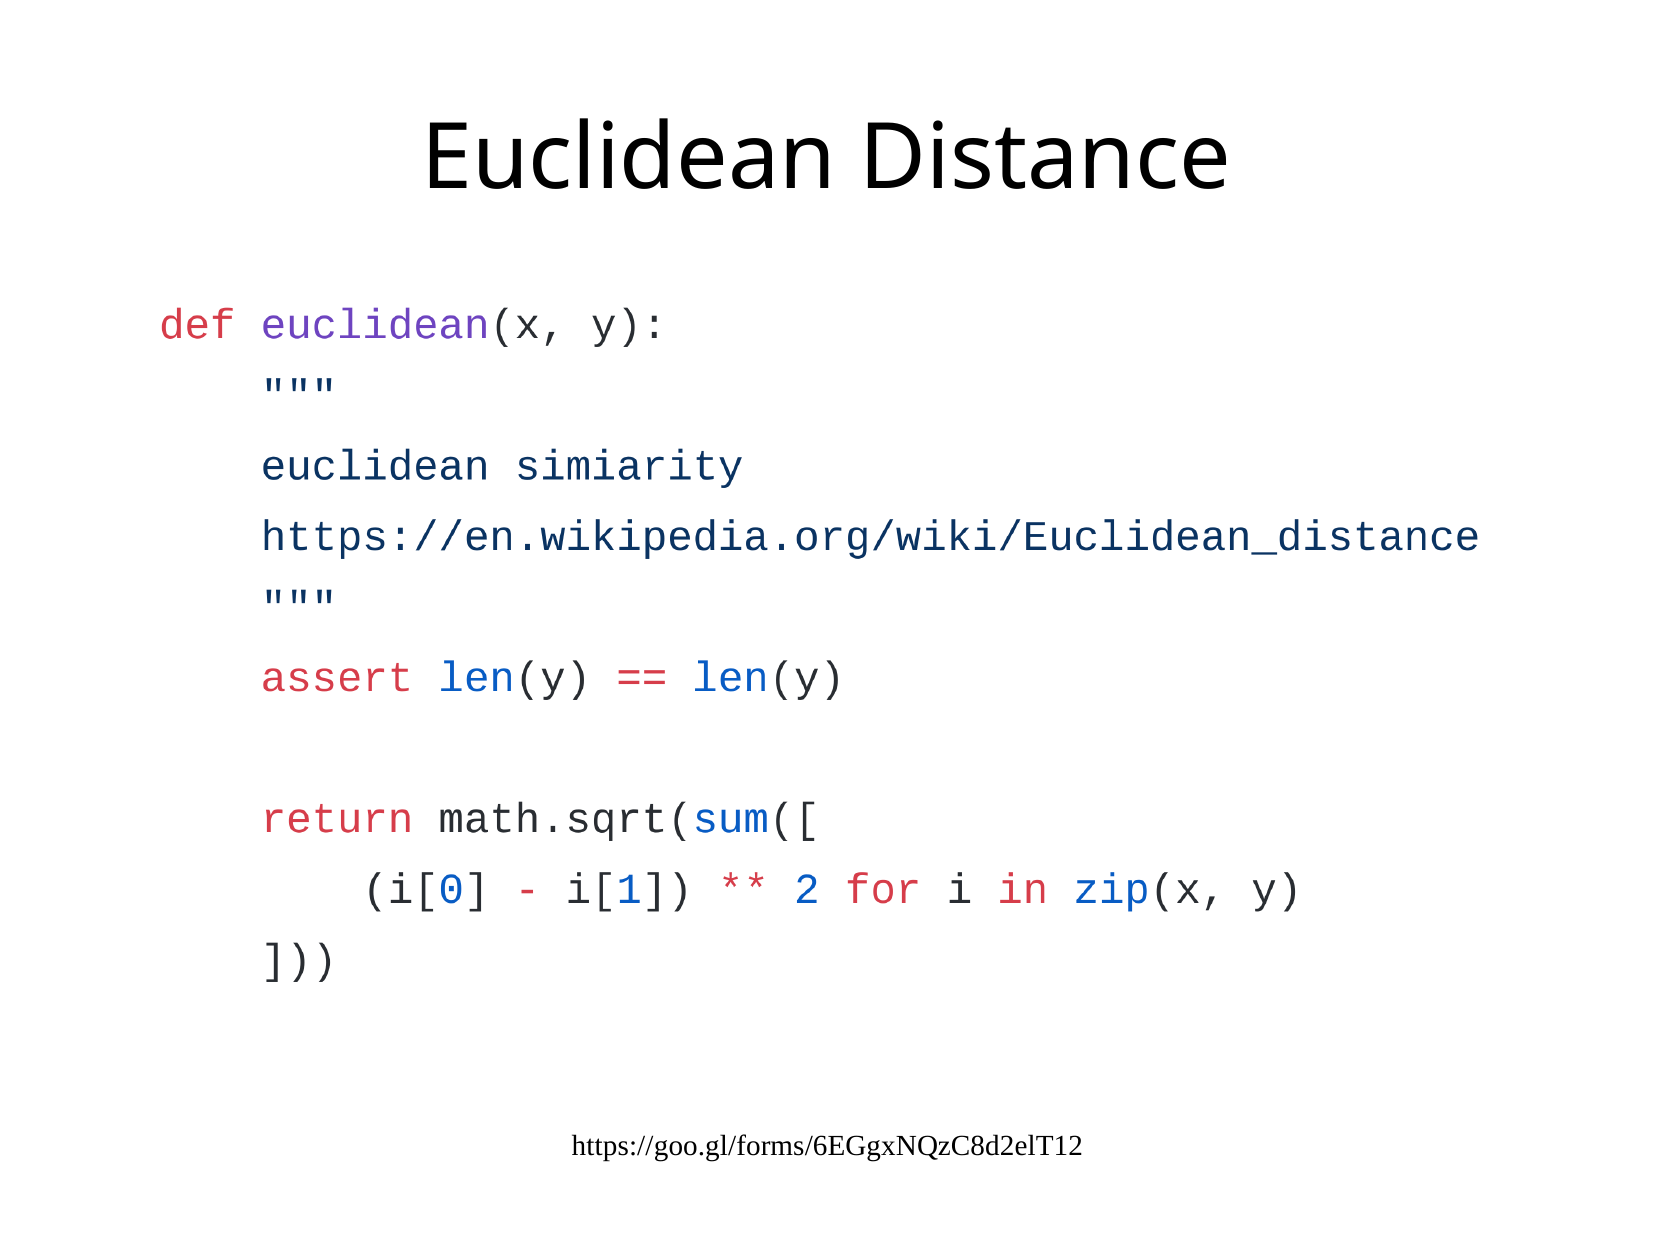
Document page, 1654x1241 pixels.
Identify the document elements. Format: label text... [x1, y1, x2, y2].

title Euclidean Distance [82, 49, 1571, 257]
picture [146, 290, 1508, 1010]
